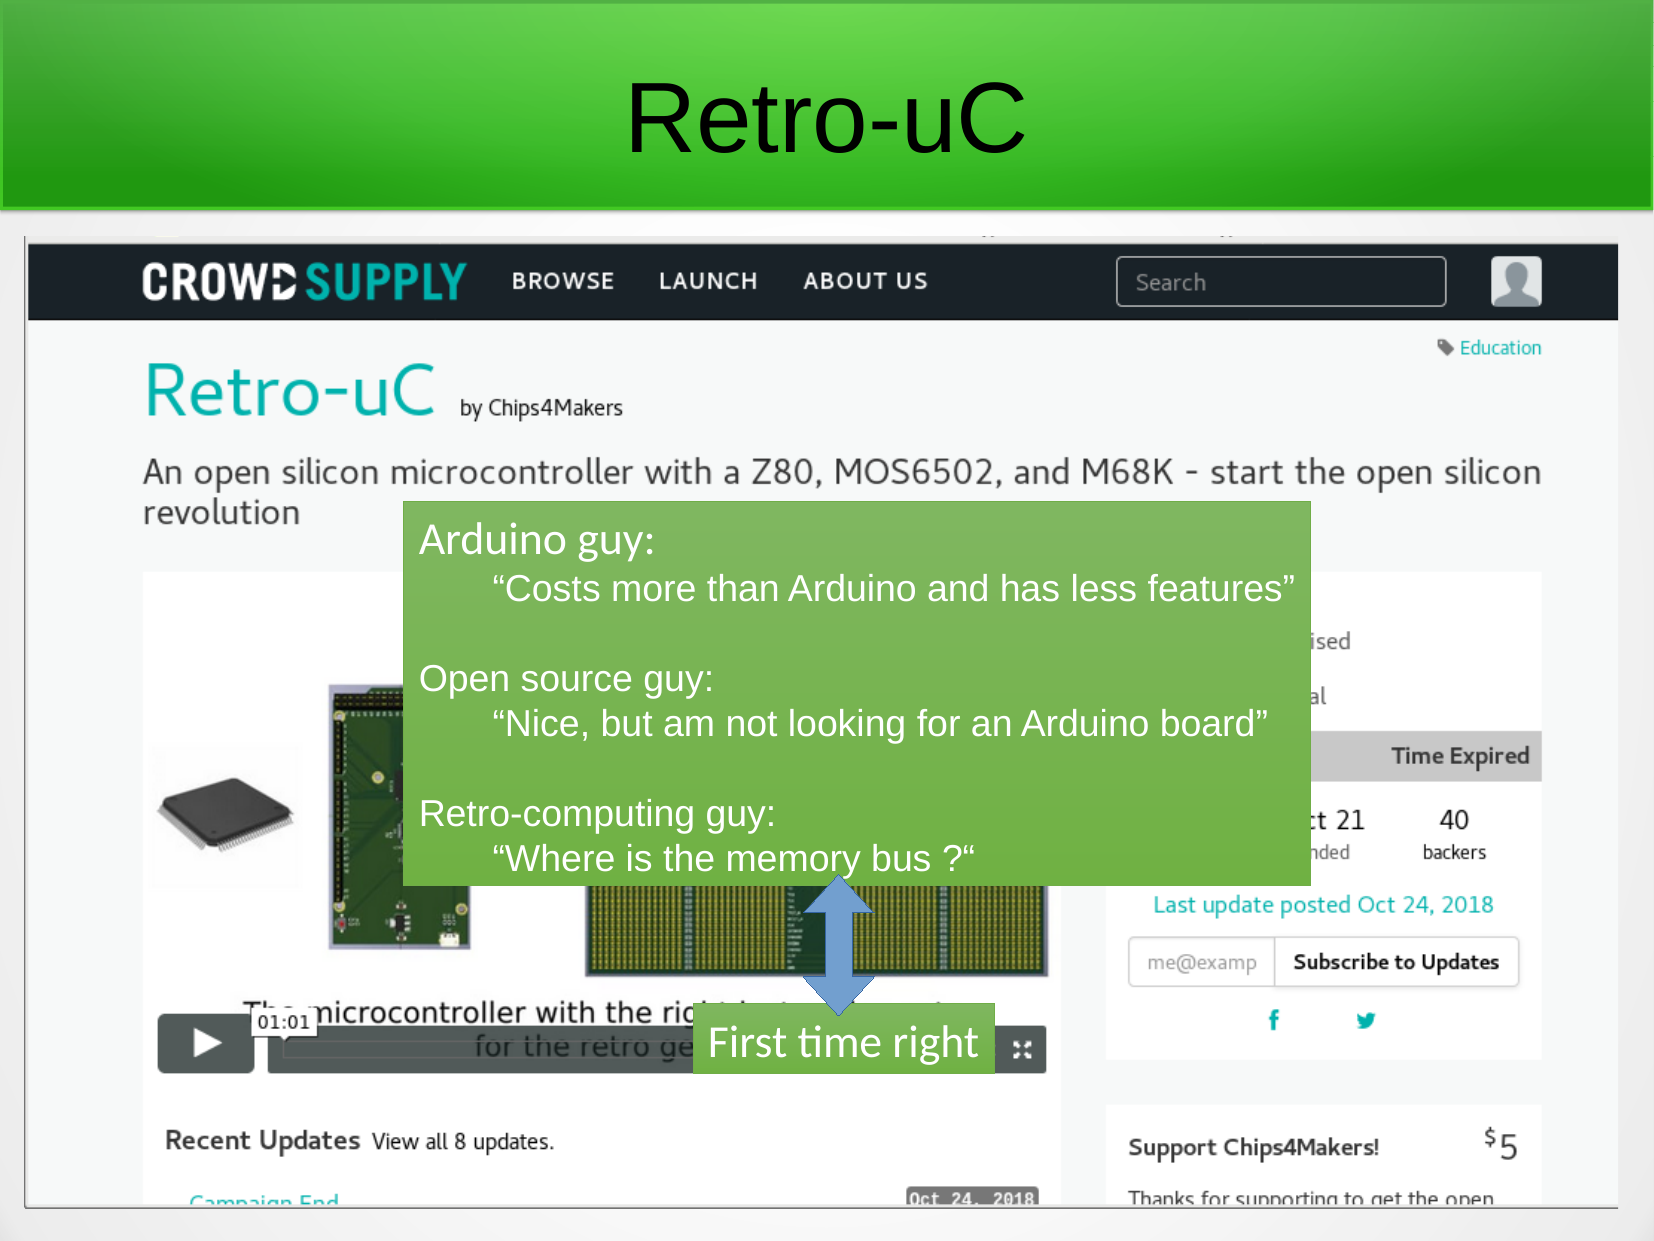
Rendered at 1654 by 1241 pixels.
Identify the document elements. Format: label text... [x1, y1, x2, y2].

picture [23, 236, 1619, 1209]
title Retro-uC [82, 47, 1571, 189]
text_box Arduino guy: “Costs more than Arduino and has less features” Open source guy: “Nice, but am not looking for an Arduino board” Retro-computing guy: “Where is the memory bus ?“ [403, 501, 1311, 886]
text_box First time right [693, 1003, 995, 1074]
text_box [803, 874, 875, 1016]
